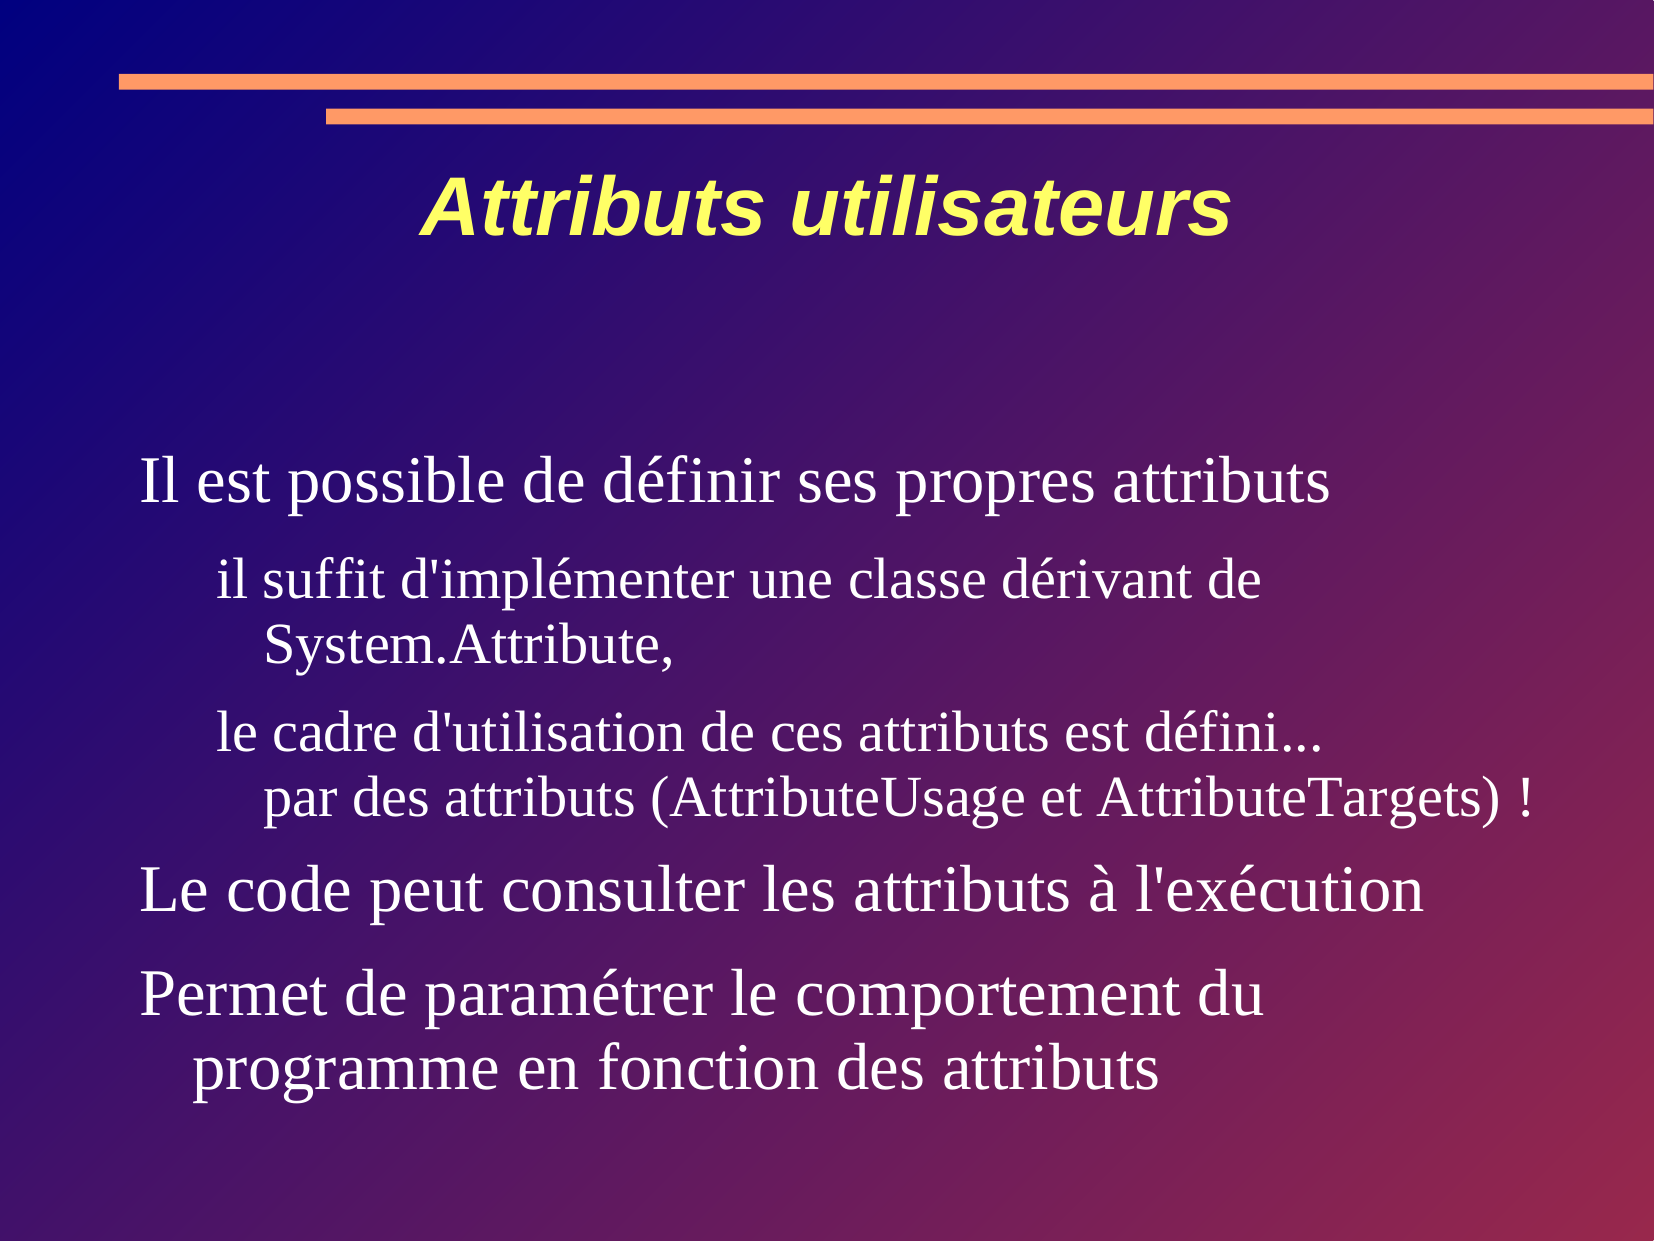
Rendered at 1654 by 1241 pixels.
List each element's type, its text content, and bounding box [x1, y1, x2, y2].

list Il est possible de définir ses propres attributs il suffit d'implémenter une classe dérivant de System.Attribute, le cadre d'utilisation de ces attributs est défini... par des attributs (AttributeUsage et AttributeTargets) ! Le code peut consulter les attributs à l'exécution Permet de paramétrer le comportement du programme en fonction des attributs [121, 443, 1551, 1127]
title Attributs utilisateurs [121, 102, 1534, 311]
